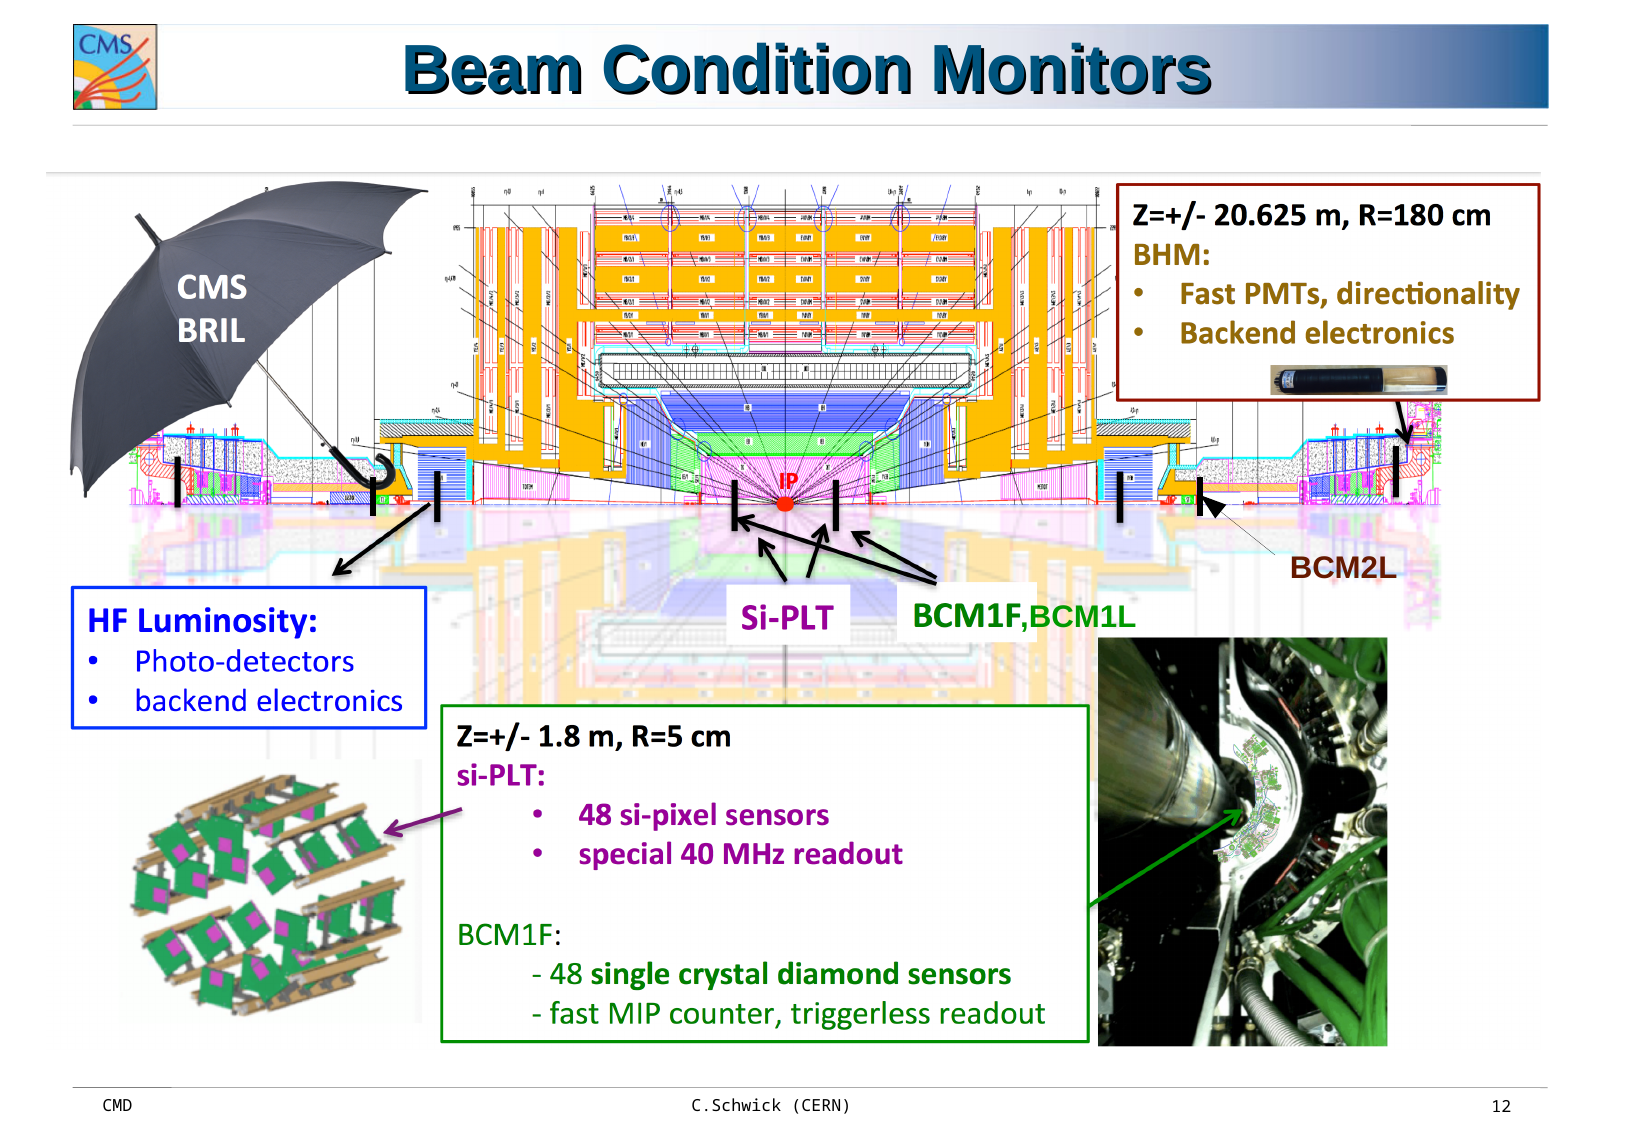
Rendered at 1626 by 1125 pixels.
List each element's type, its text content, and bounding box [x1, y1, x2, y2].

picture [1462, 24, 1551, 110]
text_box ,BCM1L [1005, 588, 1152, 641]
picture [72, 24, 152, 110]
title Beam Condition Monitors [152, 21, 1462, 117]
picture [46, 172, 1541, 1050]
text_box BCM2L [1275, 539, 1413, 593]
